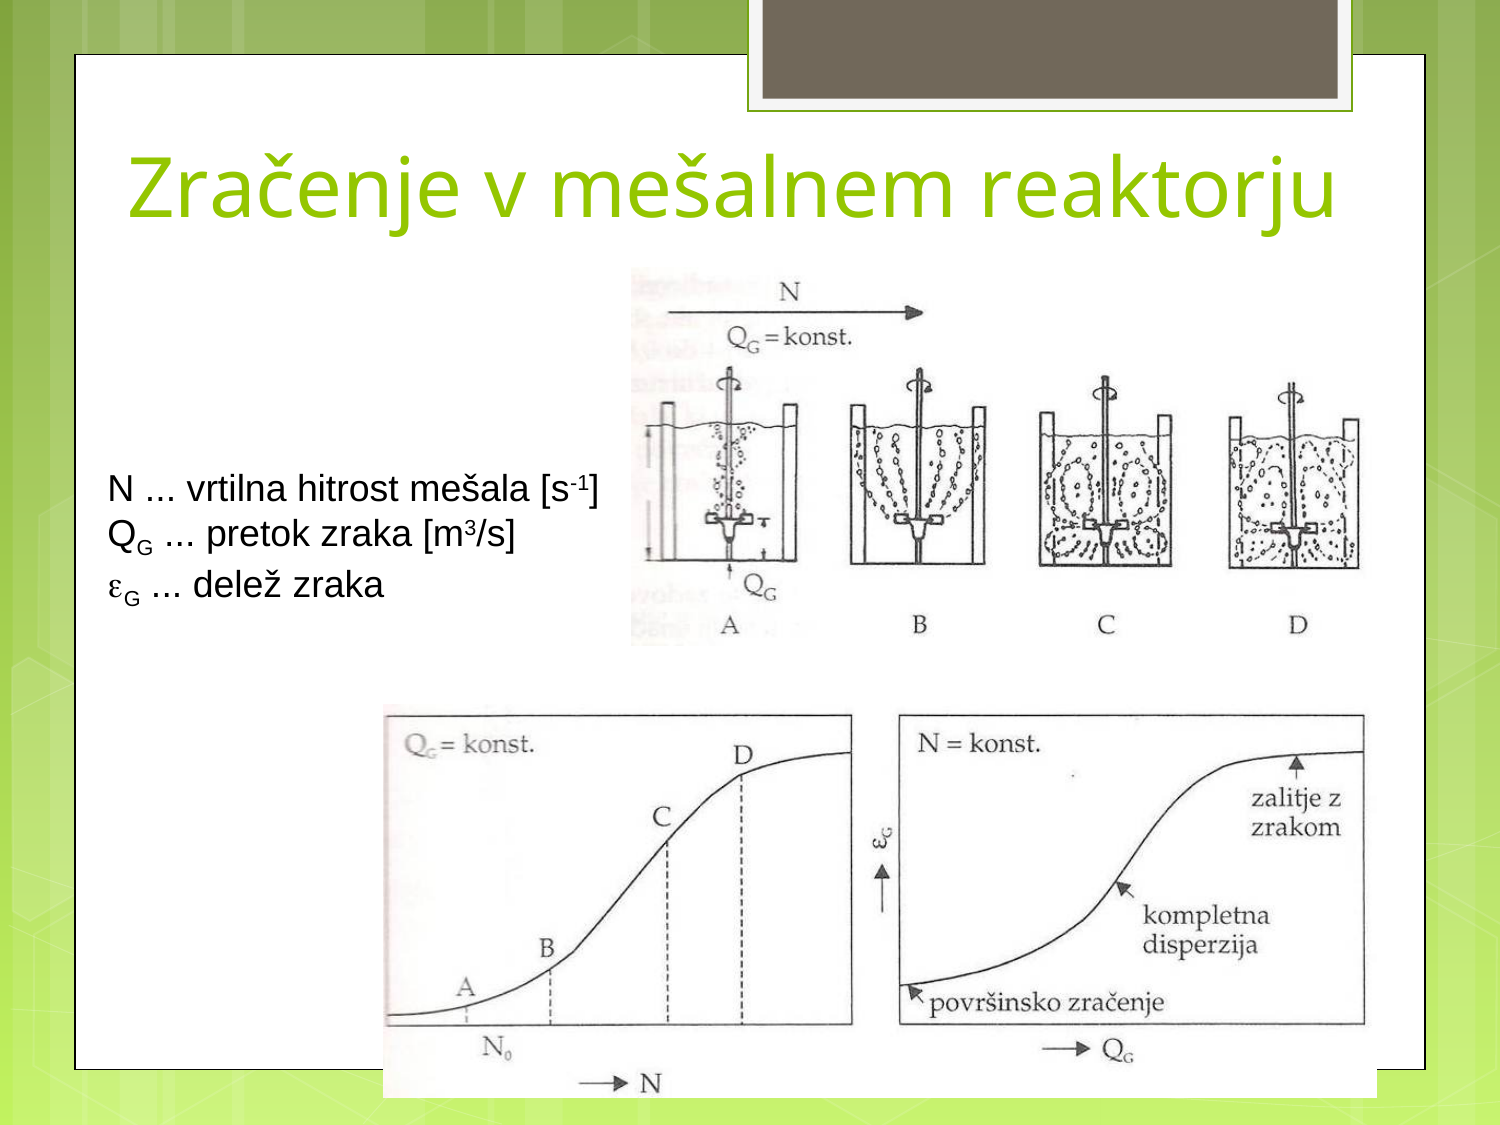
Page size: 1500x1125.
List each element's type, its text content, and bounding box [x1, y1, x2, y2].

picture [383, 704, 1377, 1098]
title Zračenje v mešalnem reaktorju [112, 54, 1500, 243]
text_box N ... vrtilna hitrost mešala [s-1] QG ... pretok zraka [m3/s] G ... delež zraka [92, 456, 615, 619]
text_box [631, 267, 1379, 646]
